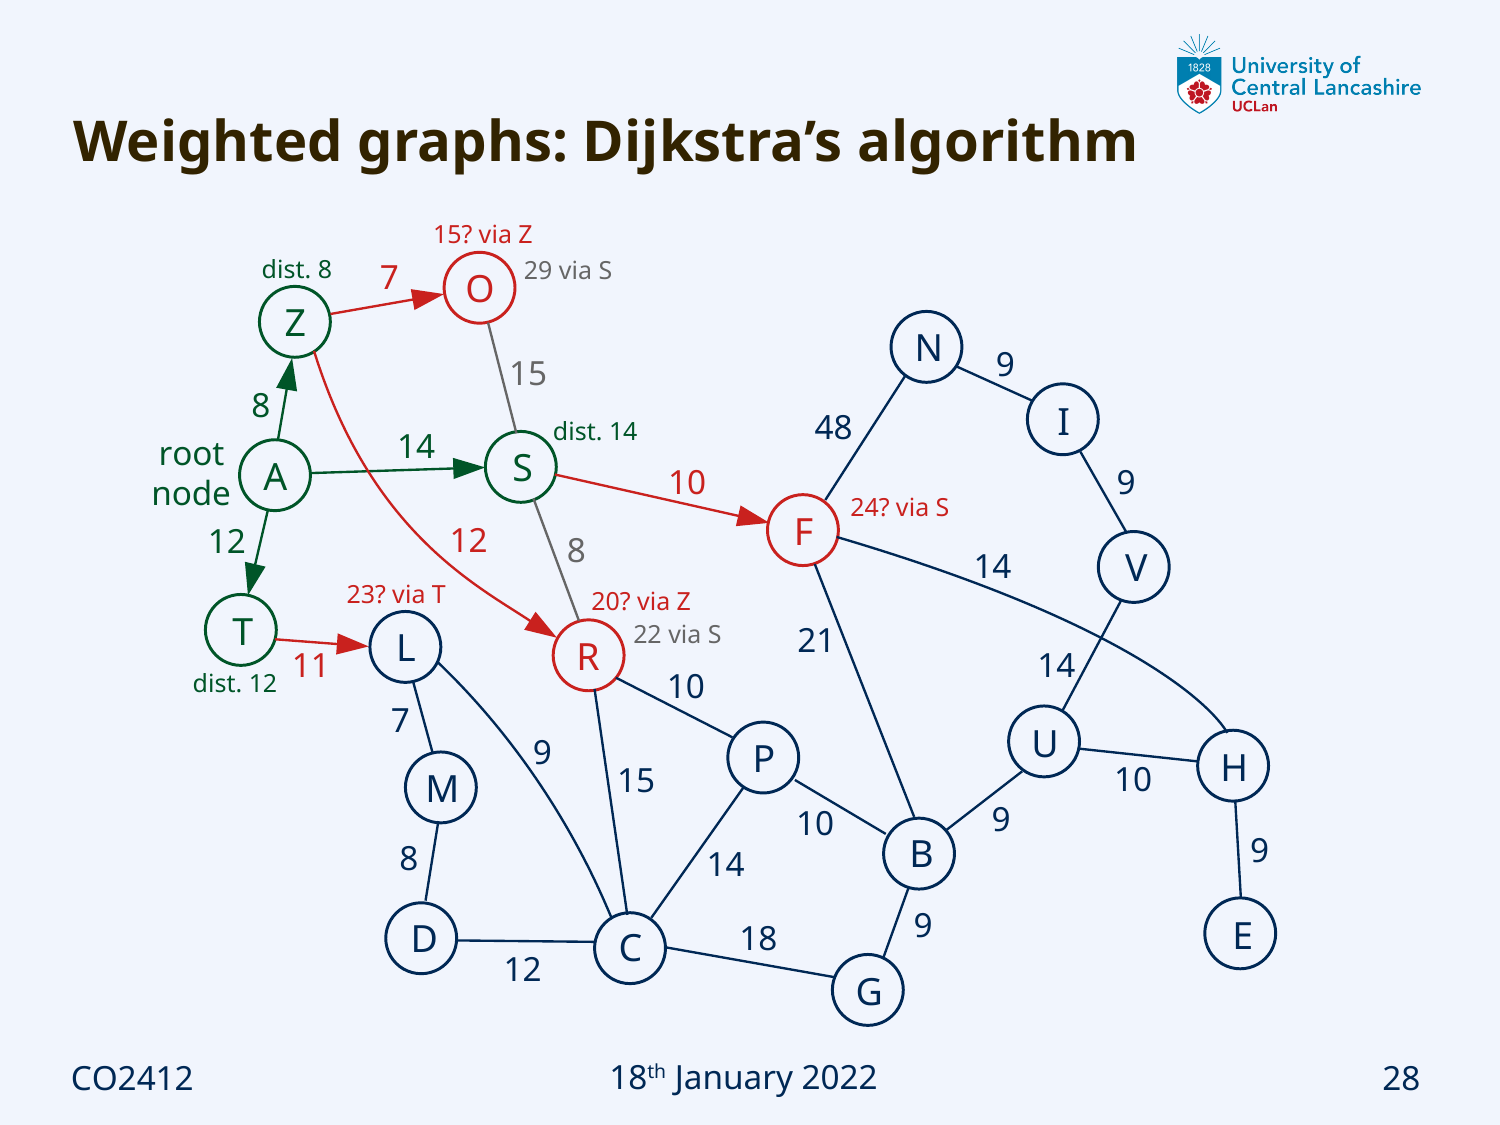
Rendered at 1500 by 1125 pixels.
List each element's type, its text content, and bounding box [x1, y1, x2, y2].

text_box 10 [645, 453, 729, 509]
text_box S [491, 436, 554, 497]
text_box 9 [1084, 453, 1168, 509]
text_box 9 [963, 336, 1047, 391]
text_box G [838, 960, 900, 1021]
text_box 14 [1014, 637, 1099, 692]
text_box 8 [219, 376, 303, 432]
text_box V [1105, 536, 1167, 597]
text_box dist. 12 [177, 660, 293, 706]
text_box root node [125, 424, 258, 520]
text_box 48 [791, 398, 876, 454]
text_box C [599, 916, 662, 977]
text_box I [1032, 390, 1095, 451]
text_box 15 [594, 751, 678, 807]
text_box 14 [684, 835, 768, 891]
text_box 23? via T [319, 570, 474, 616]
text_box N [897, 316, 960, 377]
text_box 9 [500, 723, 584, 779]
title Weighted graphs: Dijkstra’s algorithm [58, 54, 1500, 224]
text_box dist. 14 [531, 407, 660, 453]
text_box O [449, 257, 511, 317]
text_box 9 [959, 790, 1043, 846]
text_box 29 via S [463, 247, 674, 292]
text_box D [393, 908, 456, 968]
text_box 22 via S [572, 610, 783, 656]
text_box 8 [534, 521, 618, 577]
text_box 15? via Z [378, 211, 589, 257]
text_box 14 [374, 417, 458, 473]
text_box R [557, 625, 619, 686]
text_box 18 [716, 909, 800, 965]
text_box Z [264, 291, 327, 351]
text_box A [258, 445, 307, 506]
text_box E [1211, 904, 1274, 965]
text_box 10 [1091, 750, 1175, 806]
text_box 15 [486, 345, 570, 400]
text_box P [733, 727, 795, 788]
text_box B [890, 822, 953, 883]
text_box 12 [426, 511, 511, 567]
text_box L [375, 616, 437, 677]
text_box 8 [367, 829, 451, 885]
text_box 9 [881, 896, 965, 952]
text_box 7 [347, 248, 431, 304]
text_box 21 [774, 611, 859, 667]
text_box 24? via S [826, 484, 974, 529]
text_box 14 [950, 537, 1035, 593]
text_box U [1014, 712, 1077, 773]
text_box dist. 8 [240, 245, 354, 291]
text_box 10 [644, 658, 728, 713]
text_box 12 [185, 512, 269, 568]
text_box F [773, 500, 835, 561]
text_box 9 [1218, 821, 1302, 877]
text_box 11 [269, 636, 353, 692]
text_box T [211, 601, 274, 660]
text_box 10 [773, 794, 857, 850]
text_box 12 [480, 940, 565, 996]
picture [1177, 34, 1421, 54]
text_box 20? via Z [569, 578, 714, 623]
text_box M [410, 757, 473, 818]
text_box 7 [358, 691, 442, 747]
text_box H [1203, 736, 1265, 797]
